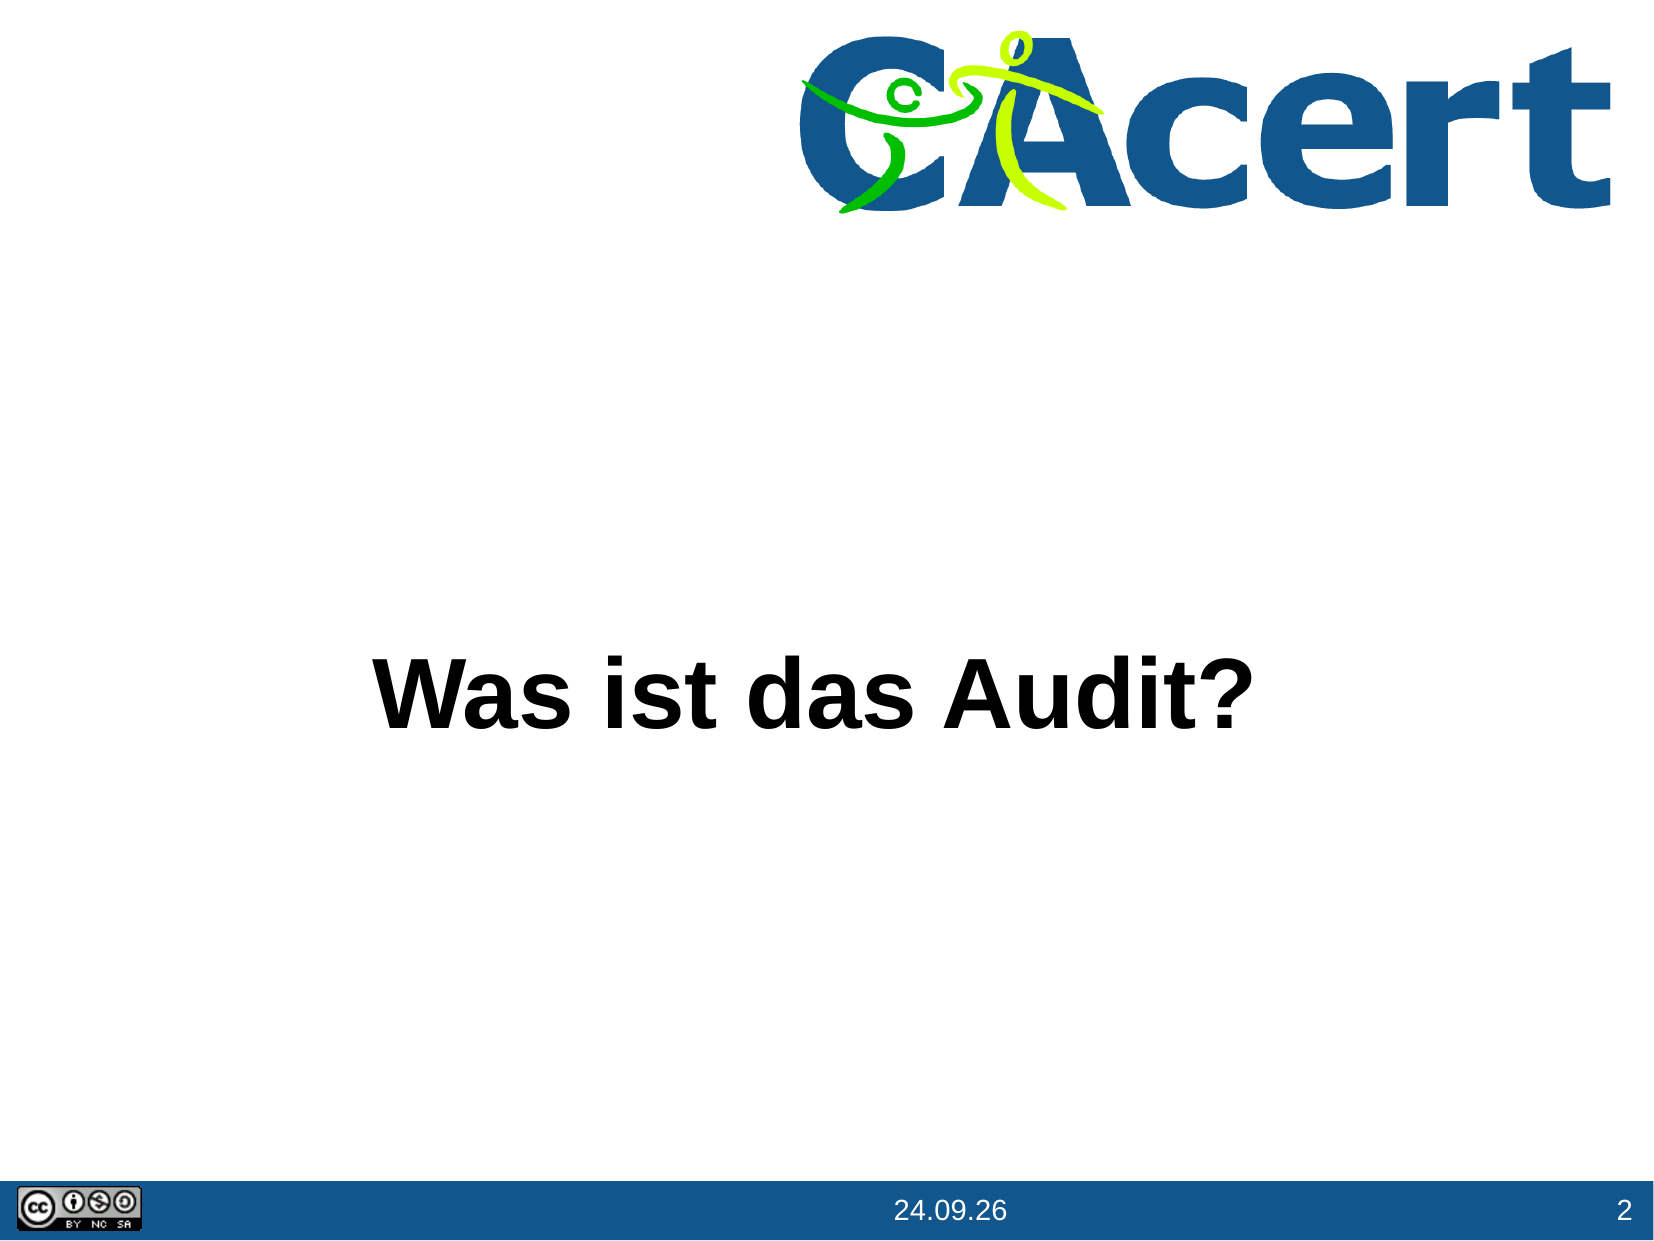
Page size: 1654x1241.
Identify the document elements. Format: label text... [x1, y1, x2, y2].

picture [797, 27, 1613, 215]
title Was ist das Audit? [70, 265, 1560, 1123]
picture [17, 1186, 142, 1231]
